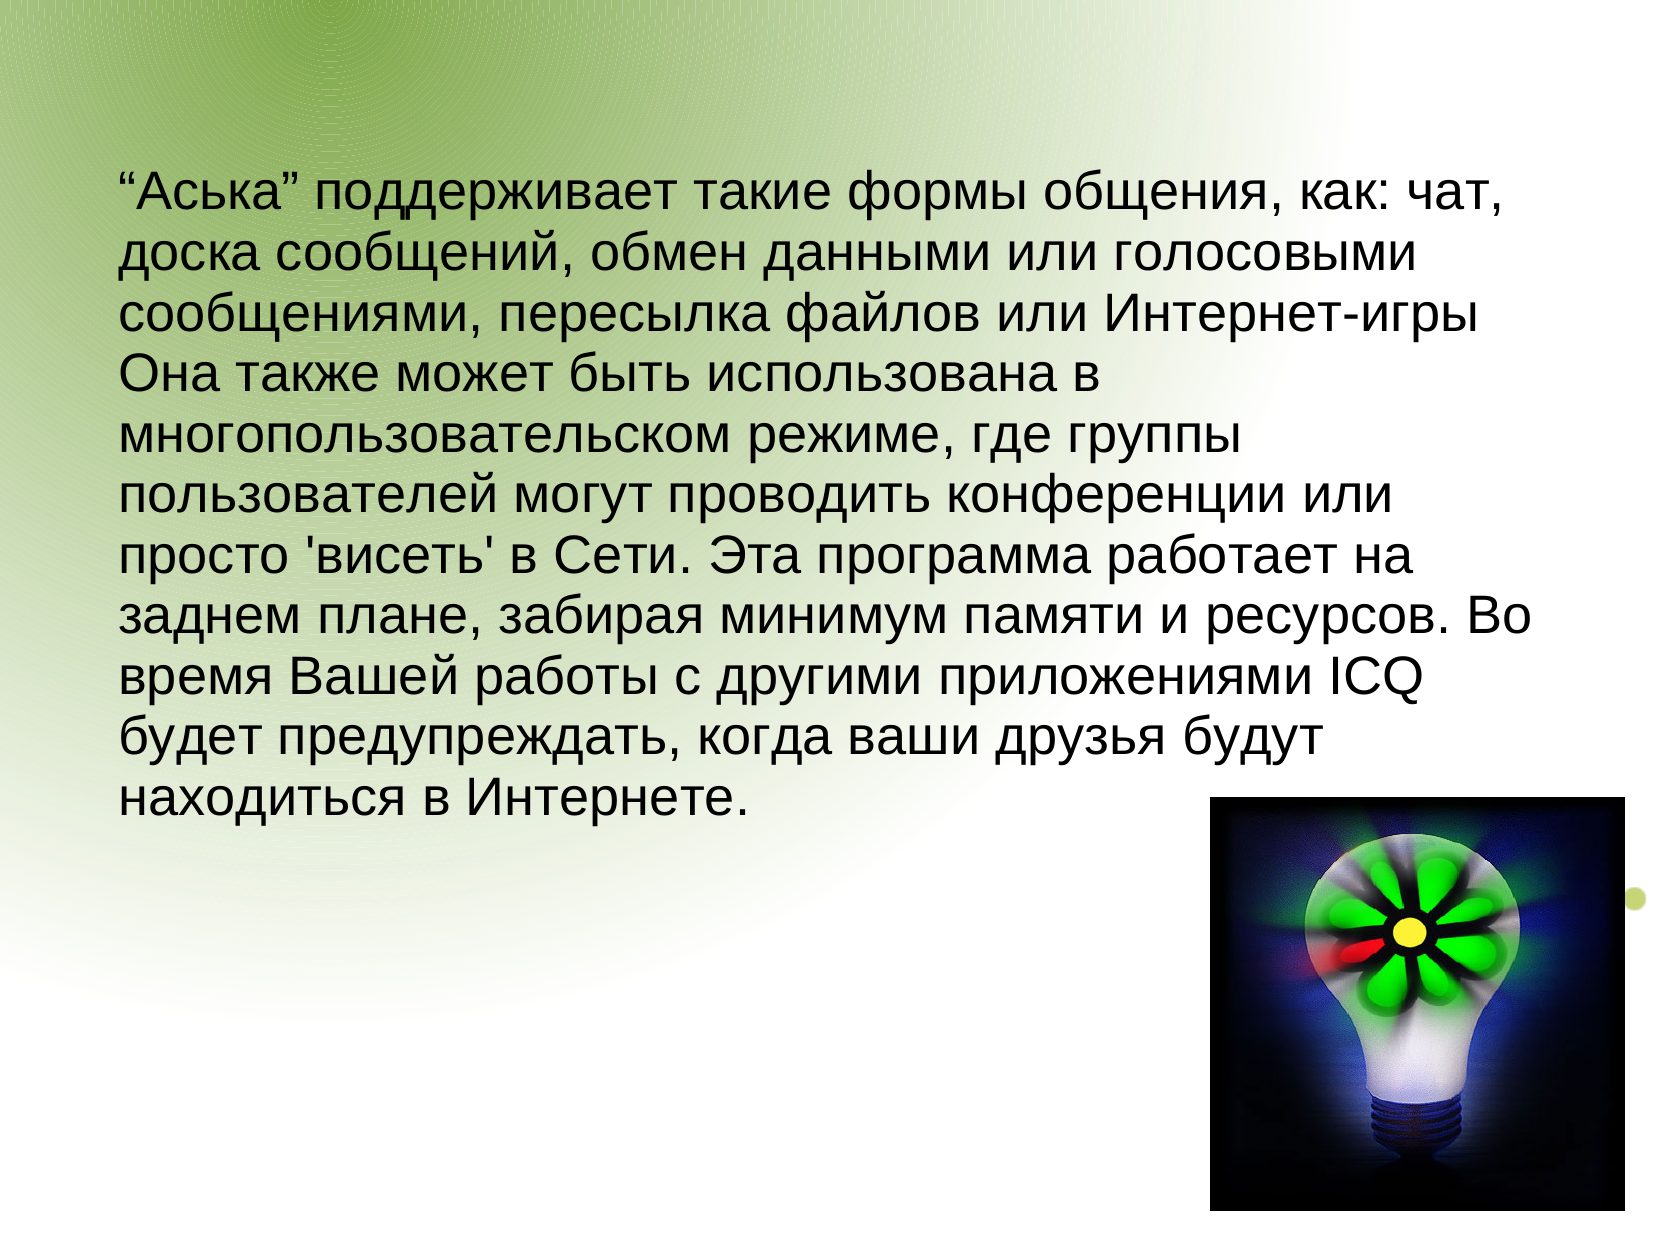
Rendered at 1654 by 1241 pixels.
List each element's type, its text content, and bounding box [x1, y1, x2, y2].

text_box “Аська” поддерживает такие формы общения, как: чат, доска сообщений, обмен данными или голосовыми сообщениями, пересылка файлов или Интернет-игры Она также может быть использована в многопользовательском режиме, где группы пользователей могут проводить конференции или просто 'висеть' в Сети. Эта программа работает на заднем плане, забирая минимум памяти и ресурсов. Во время Вашей работы с другими приложениями ICQ будет предупреждать, когда ваши друзья будут находиться в Интернете. [118, 160, 1536, 827]
picture [1210, 792, 1654, 1211]
